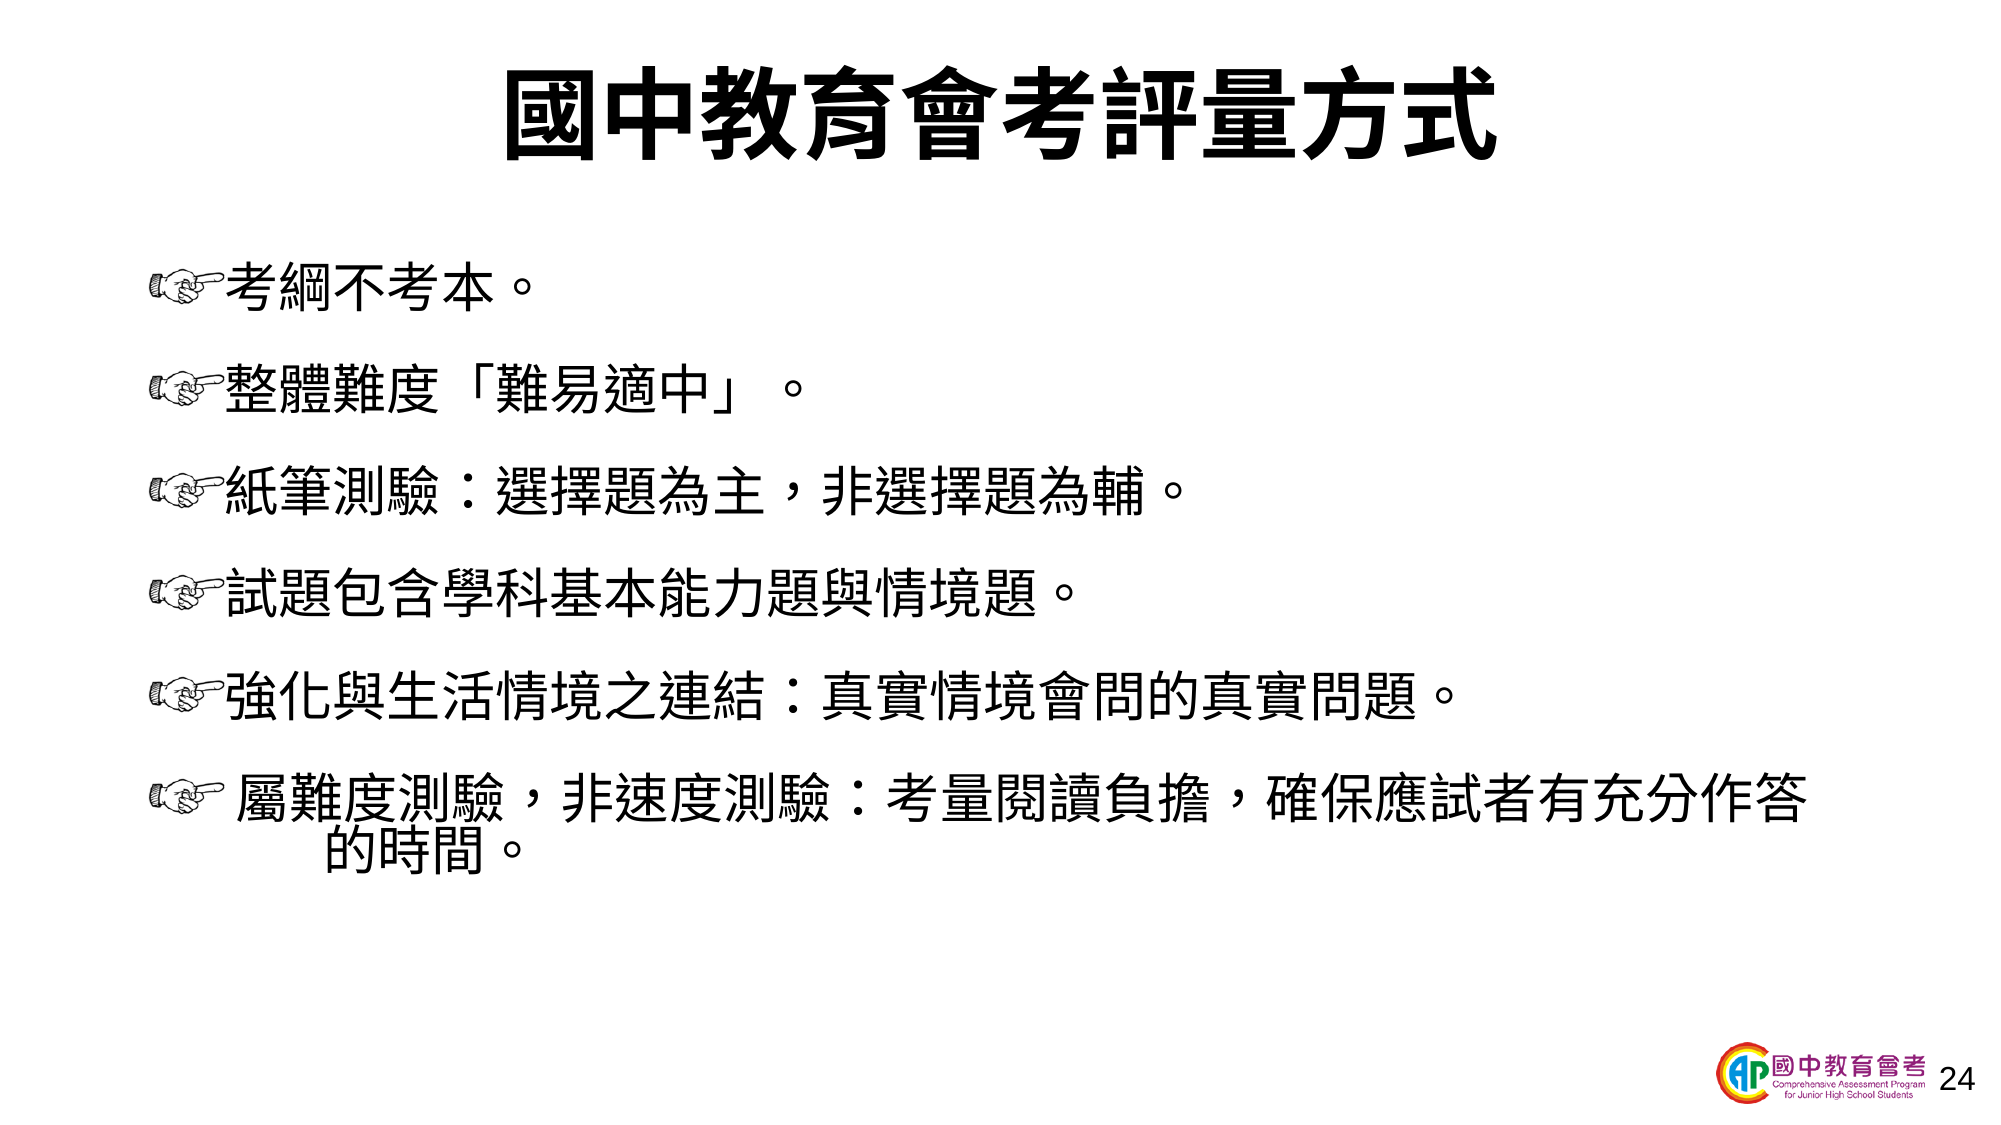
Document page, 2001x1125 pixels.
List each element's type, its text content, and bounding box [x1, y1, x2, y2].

text_box 24 [1923, 1047, 2000, 1108]
title 國中教育會考評量方式 [137, 2, 1863, 220]
list 考綱不考本。 整體難度「難易適中」。 紙筆測驗：選擇題為主，非選擇題為輔。 試題包含學科基本能力題與情境題。 強化與生活情境之連結：真實情境會問的真實問題。 屬難度測驗，非速度測驗：考量閱讀負擔，確保應試者有充分作答的時間。 [132, 258, 1858, 973]
